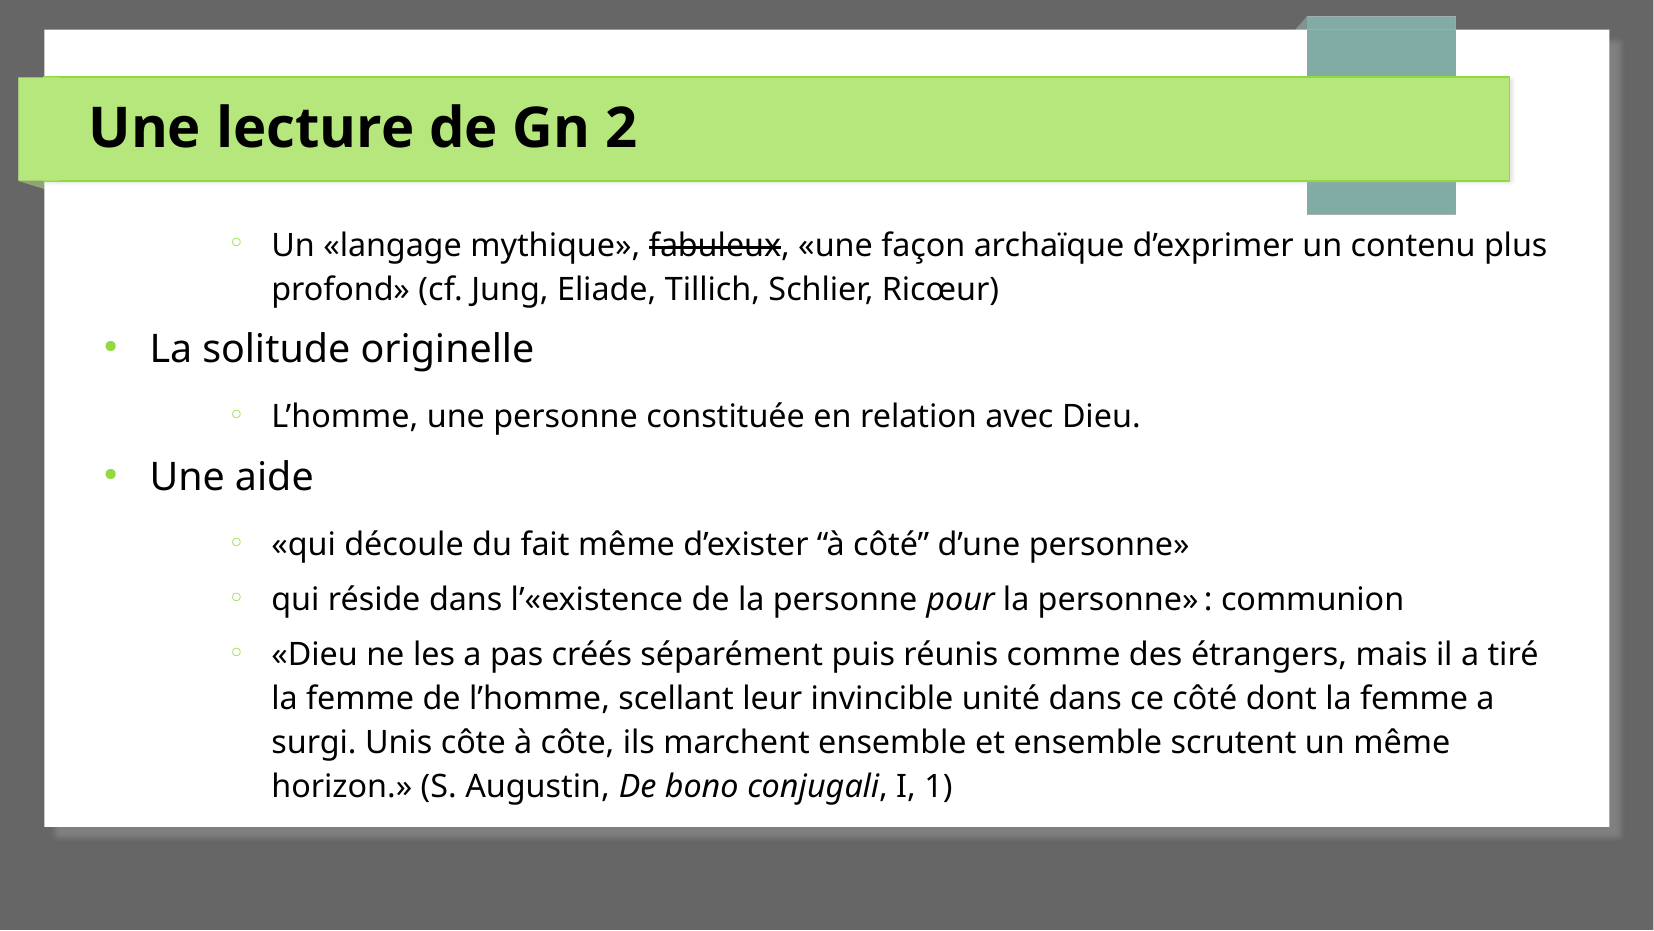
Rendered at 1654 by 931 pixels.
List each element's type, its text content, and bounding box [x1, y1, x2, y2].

list Un «langage mythique», fabuleux, «une façon archaïque d’exprimer un contenu plus profond» (cf. Jung, Eliade, Tillich, Schlier, Ricœur) La solitude originelle L’homme, une personne constituée en relation avec Dieu. Une aide «qui découle du fait même d’exister “à côté” d’une personne» qui réside dans l’«existence de la personne pour la personne» : communion «Dieu ne les a pas créés séparément puis réunis comme des étrangers, mais il a tiré la femme de l’homme, scellant leur invincible unité dans ce côté dont la femme a surgi. Unis côte à côte, ils marchent ensemble et ensemble scrutent un même horizon.» (S. Augustin, De bono conjugali, I, 1) [88, 221, 1565, 813]
title Une lecture de Gn 2 [88, 73, 1506, 178]
